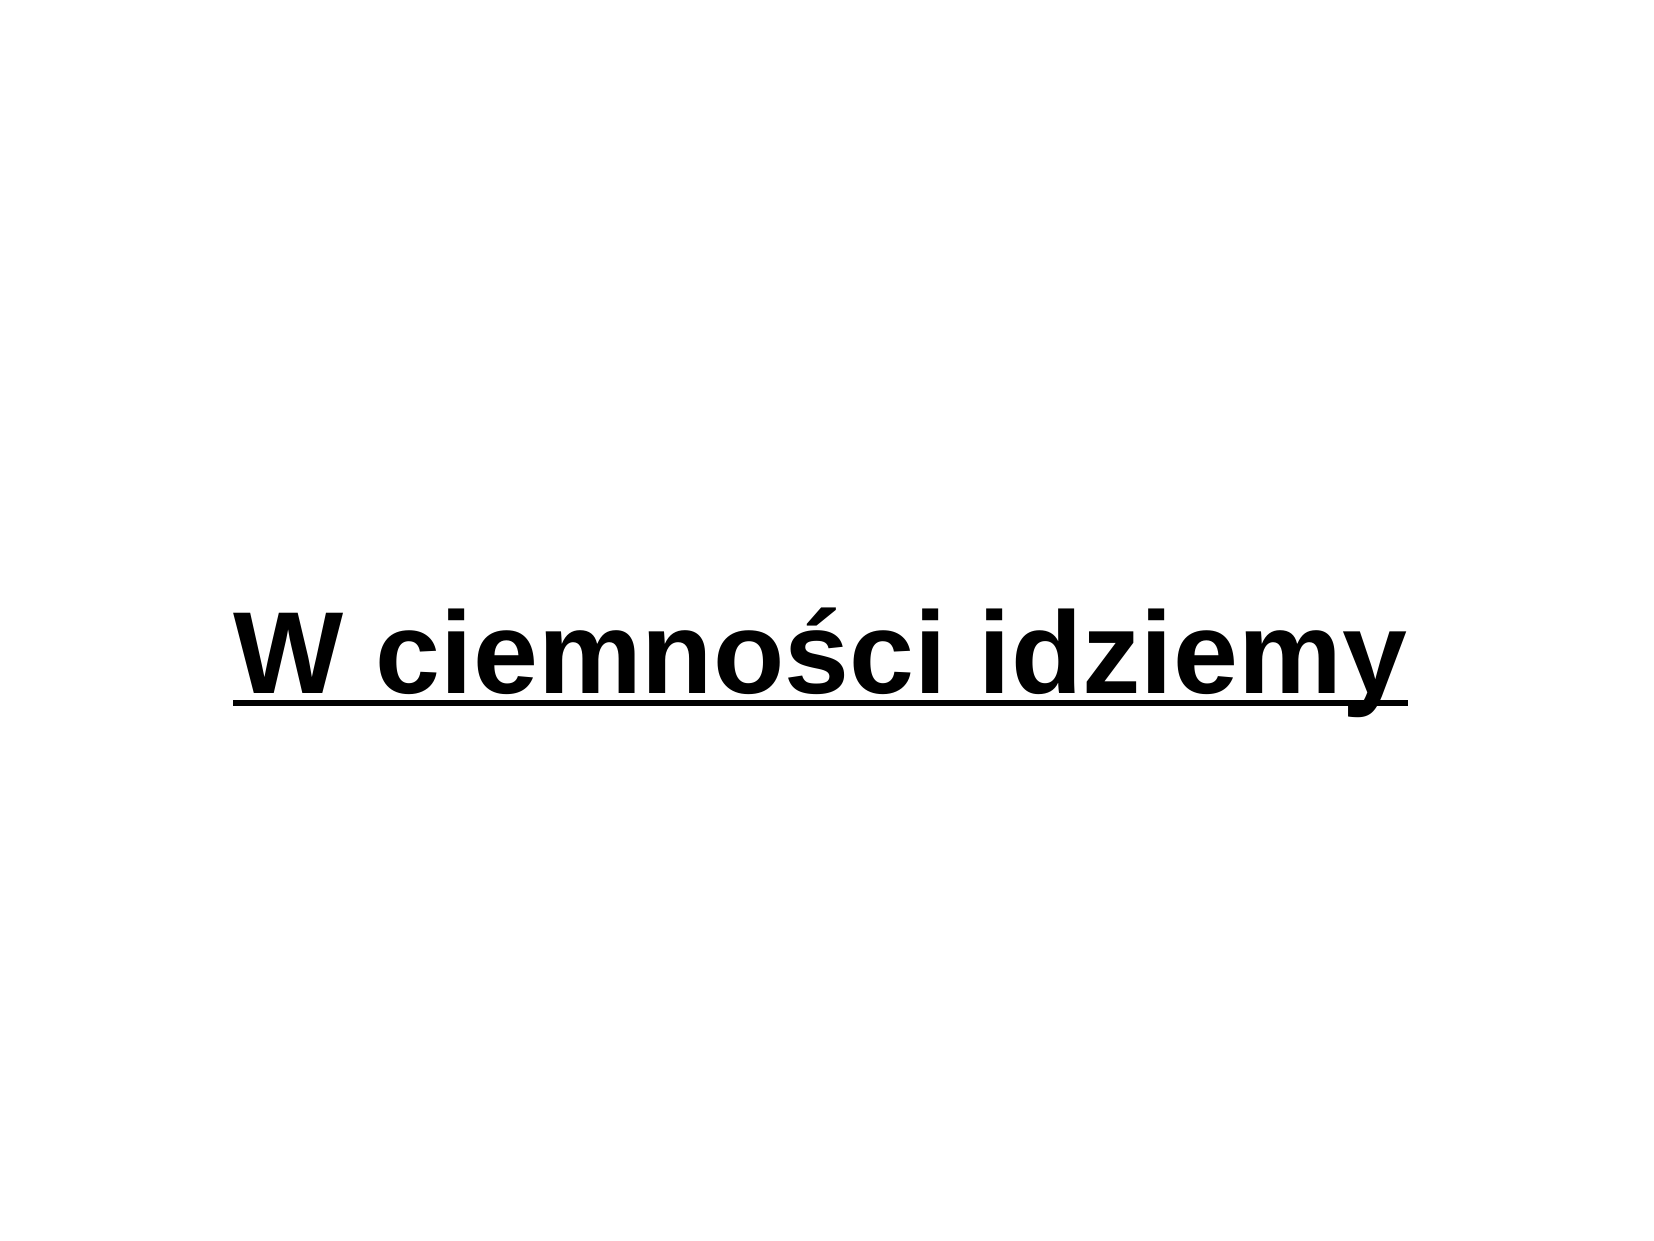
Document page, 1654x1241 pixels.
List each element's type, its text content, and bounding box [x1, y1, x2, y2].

subtitle W ciemności idziemy [0, 0, 1642, 1241]
